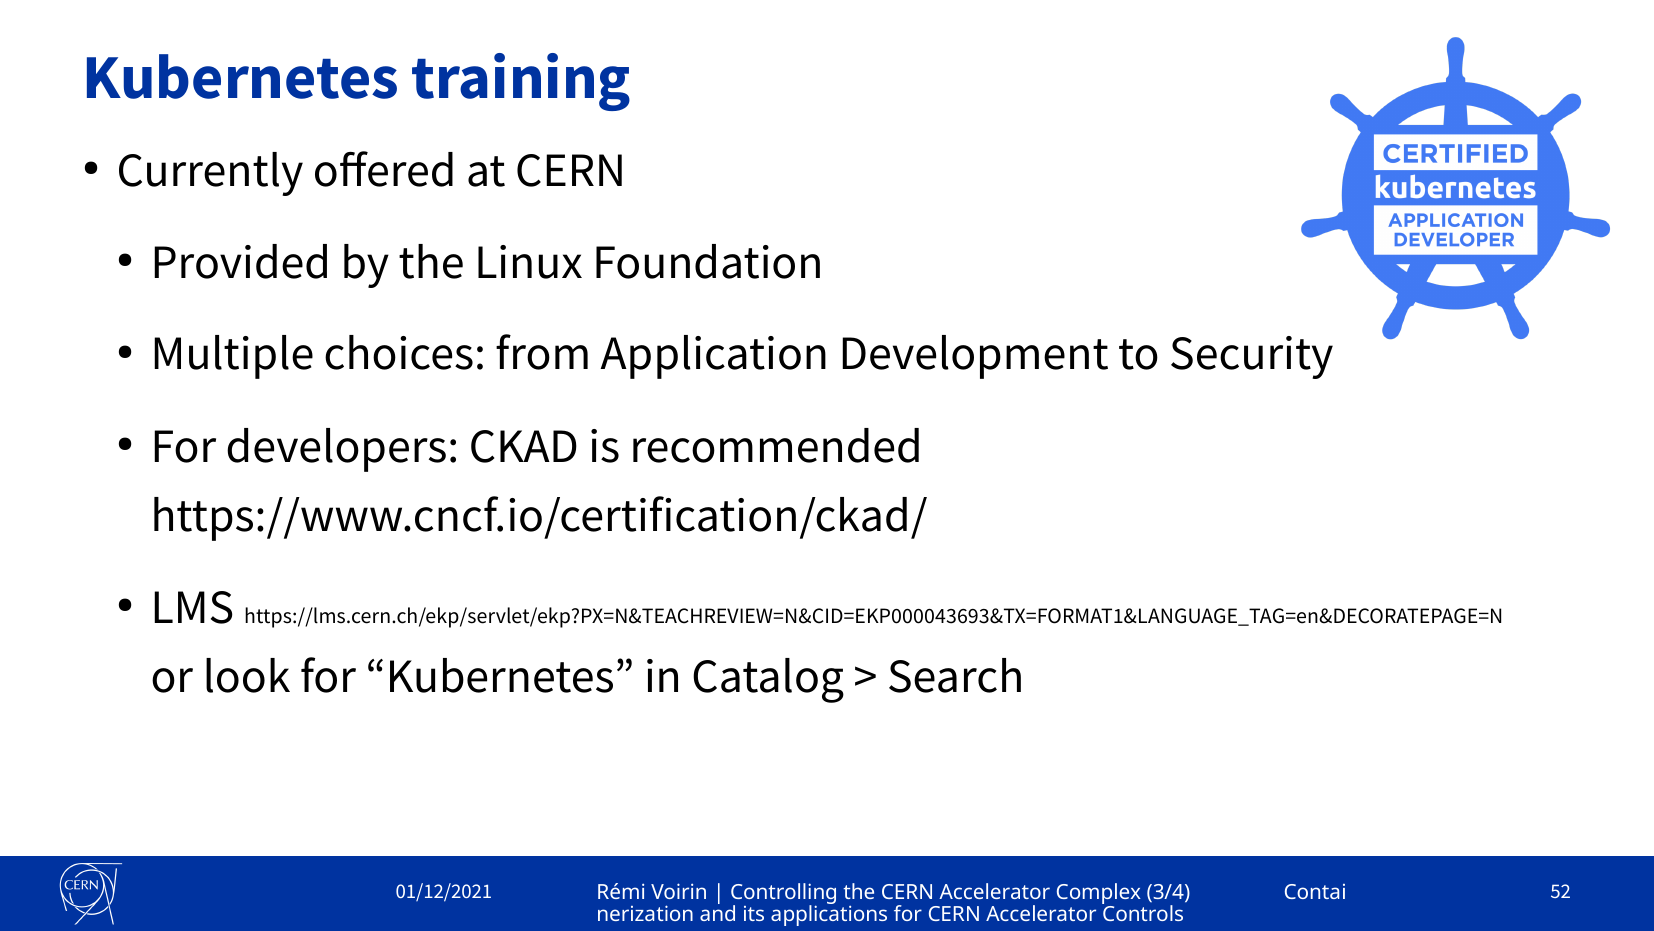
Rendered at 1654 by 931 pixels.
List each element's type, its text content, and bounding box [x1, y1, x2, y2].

picture [1299, 35, 1612, 342]
picture [56, 859, 127, 928]
title Kubernetes training [82, 37, 1299, 129]
list Currently offered at CERN Provided by the Linux Foundation Multiple choices: from Application Development to Security For developers: CKAD is recommended https://www.cncf.io/certification/ckad/ LMS https://lms.cern.ch/ekp/servlet/ekp?PX=N&TEACHREVIEW=N&CID=EKP000043693&TX=FORMAT1&LANGUAGE_TAG=en&DECORATEPAGE=N or look for “Kubernetes” in Catalog > Search [82, 129, 1536, 758]
